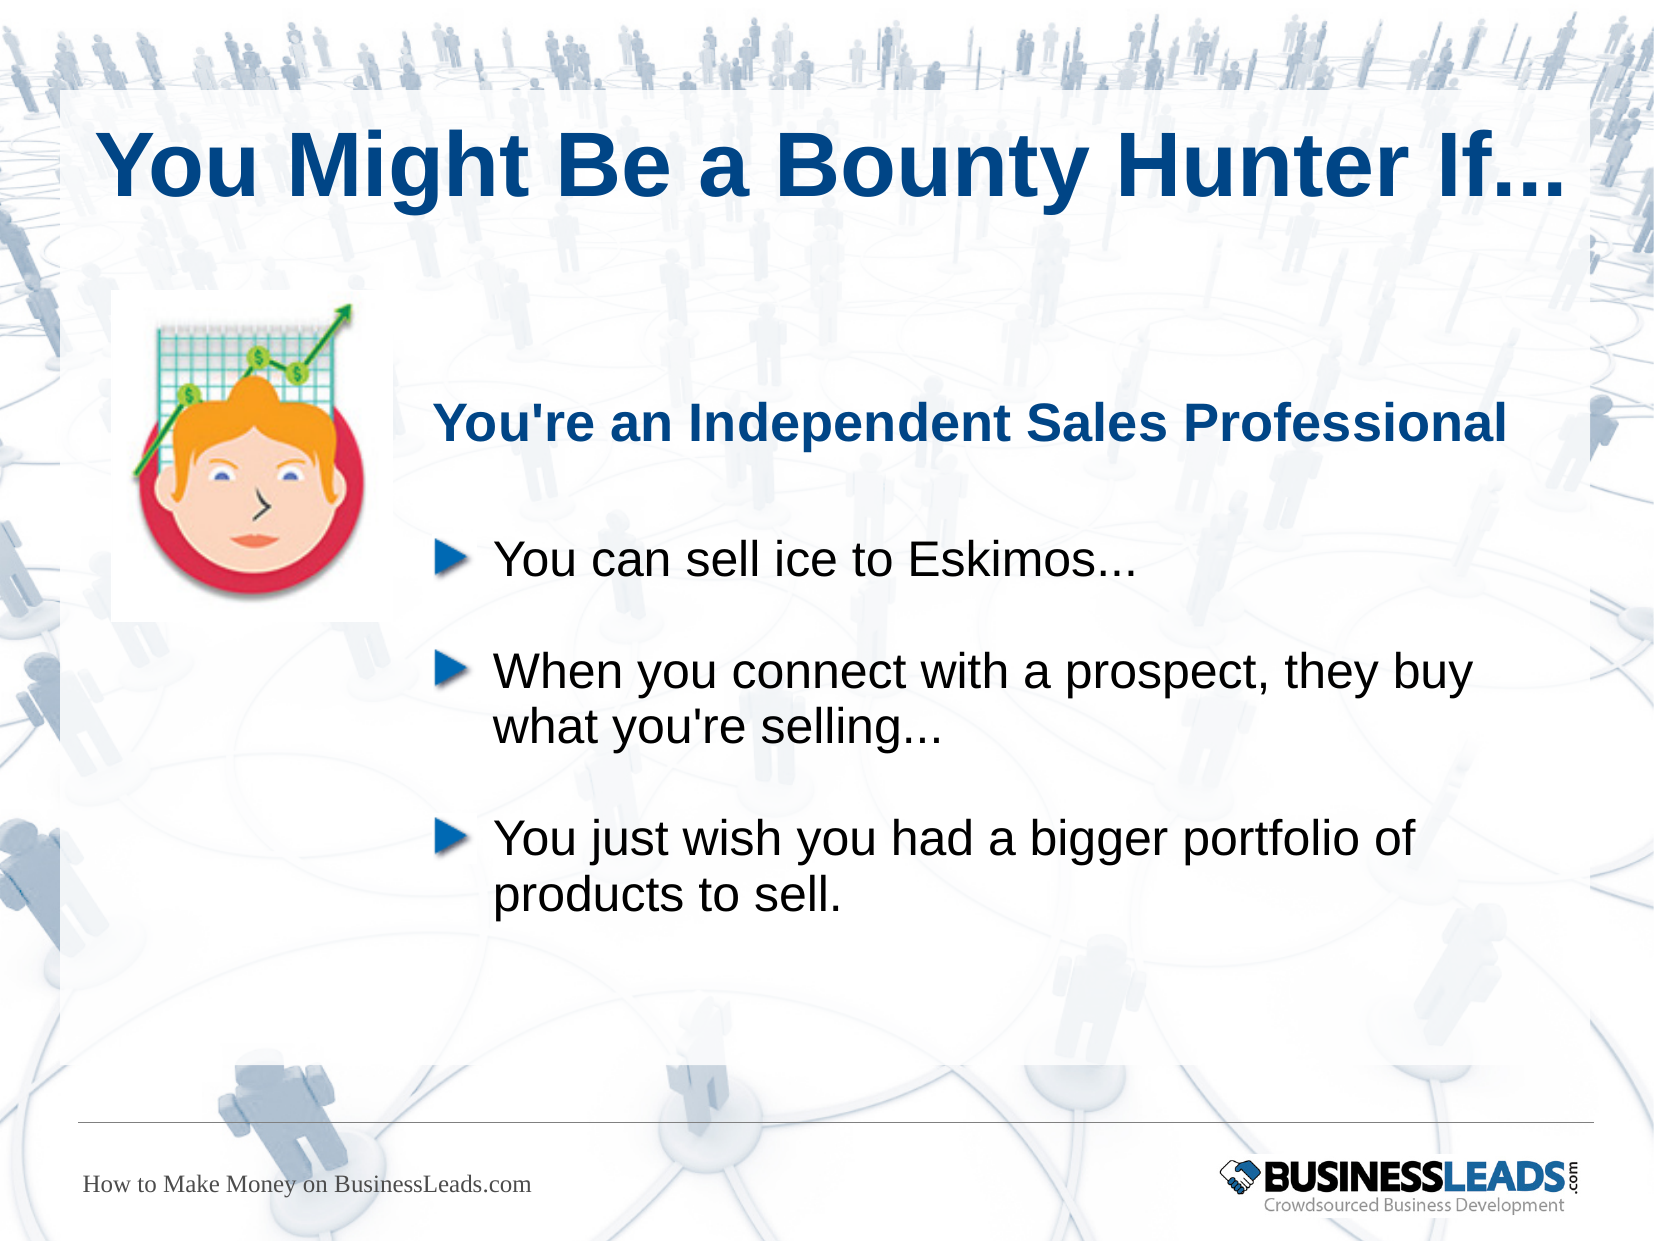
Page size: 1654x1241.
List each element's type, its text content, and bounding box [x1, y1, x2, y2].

table_header You're an Independent Sales Professional [418, 385, 1590, 524]
table_cell You can sell ice to Eskimos... When you connect with a prospect, they buy what you're selling... You just wish you had a bigger portfolio of products to sell. [418, 524, 1590, 940]
title You Might Be a Bounty Hunter If... [94, 61, 1583, 269]
picture [0, 3, 1654, 1241]
